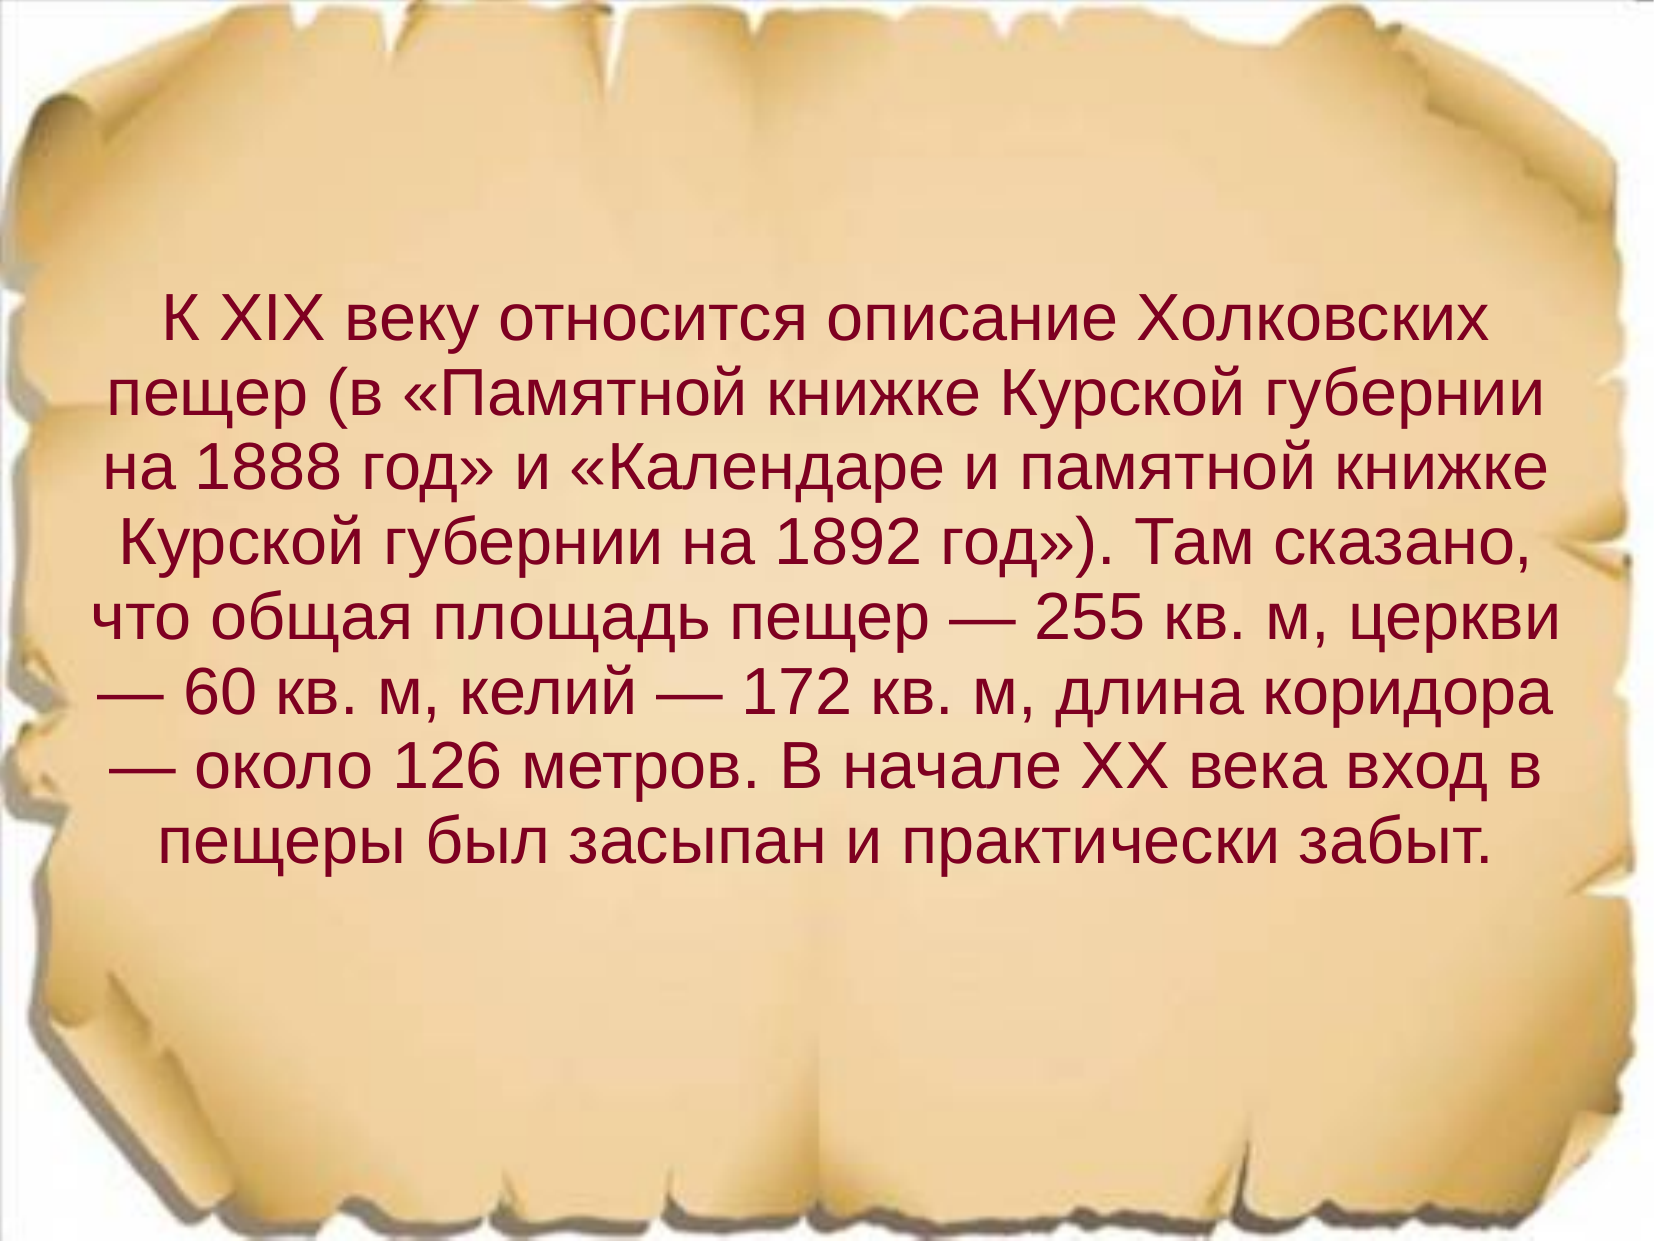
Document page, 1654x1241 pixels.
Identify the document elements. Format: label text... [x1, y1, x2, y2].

picture [0, 0, 1654, 1241]
subtitle К XIX веку относится описание Холковских пещер (в «Памятной книжке Курской губернии на 1888 год» и «Календаре и памятной книжке Курской губернии на 1892 год»). Там сказано, что общая площадь пещер ― 255 кв. м, церкви ― 60 кв. м, келий ― 172 кв. м, длина коридора ― около 126 метров. В начале XX века вход в пещеры был засыпан и практически забыт. [82, 271, 1571, 887]
